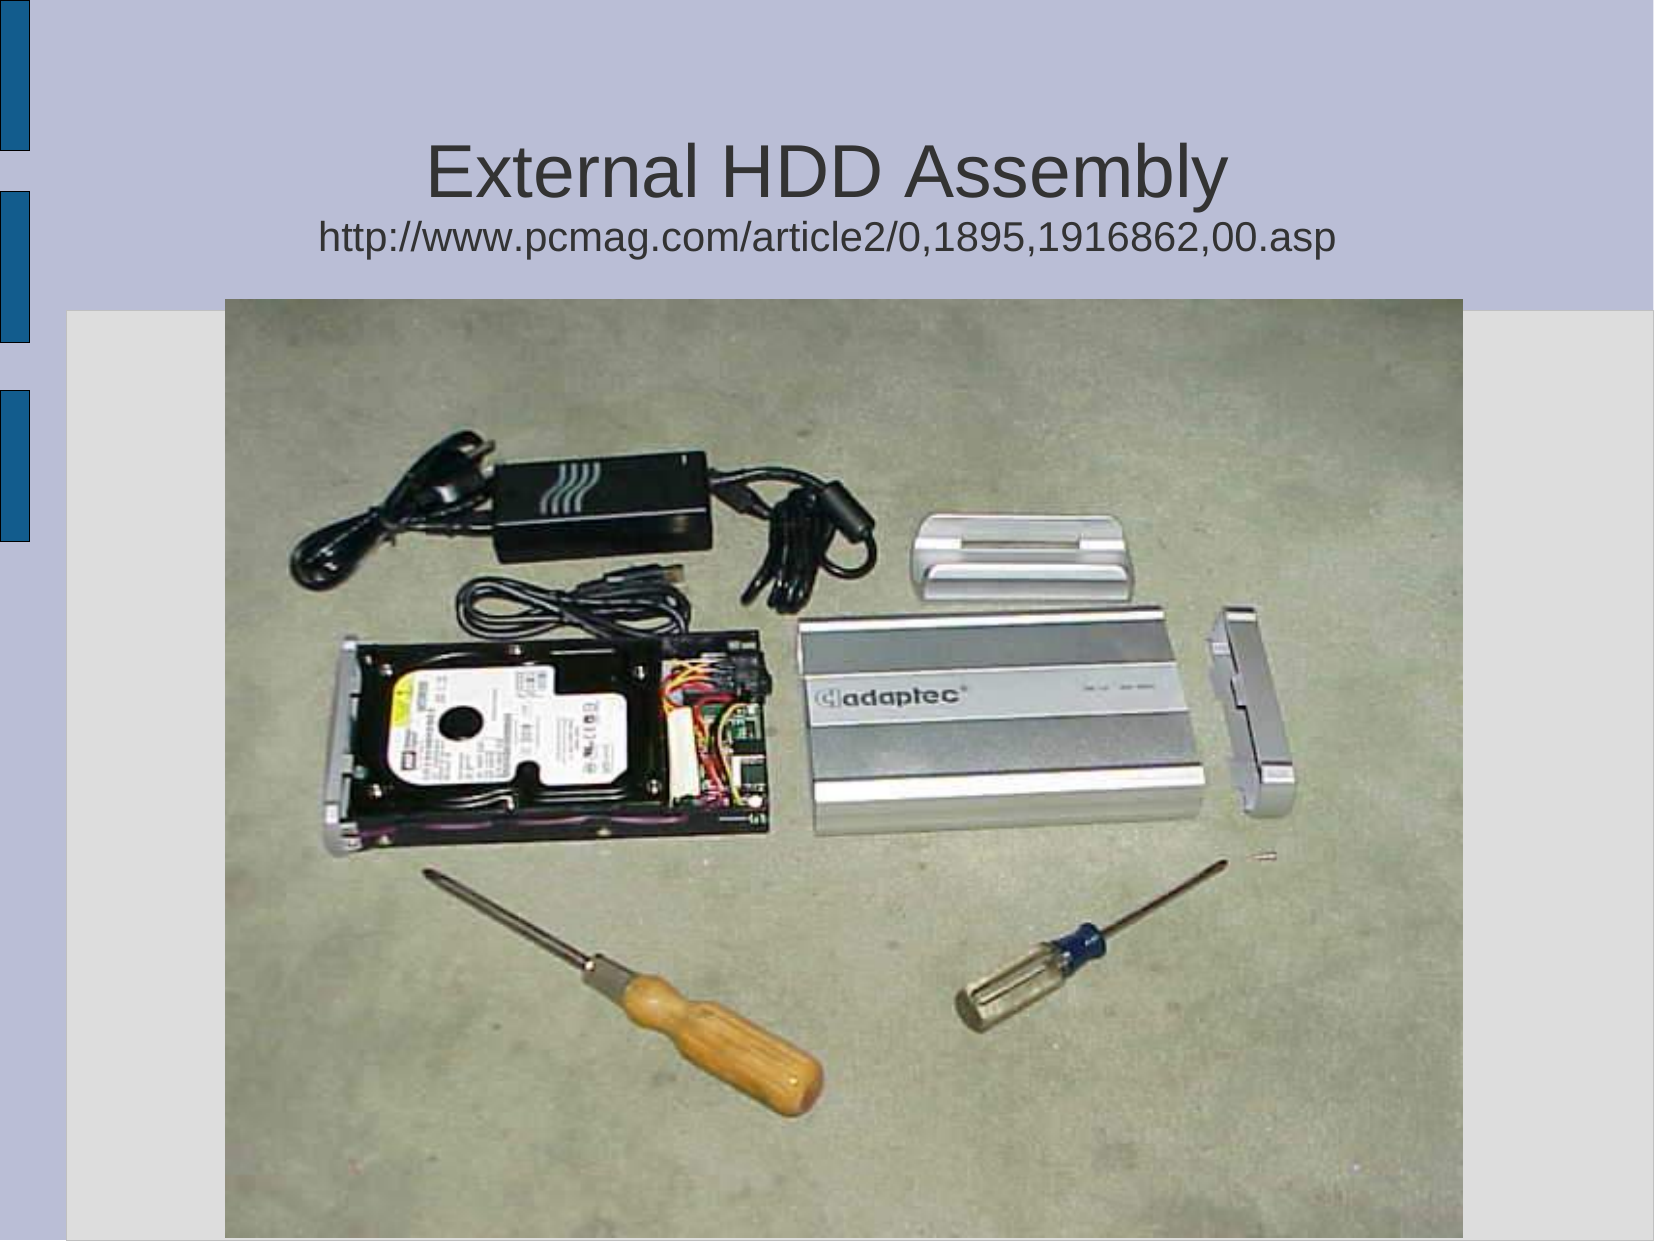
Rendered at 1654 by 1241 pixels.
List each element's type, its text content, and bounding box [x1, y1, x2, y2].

picture [225, 299, 1463, 1238]
title External HDD Assembly http://www.pcmag.com/article2/0,1895,1916862,00.asp [121, 91, 1534, 299]
